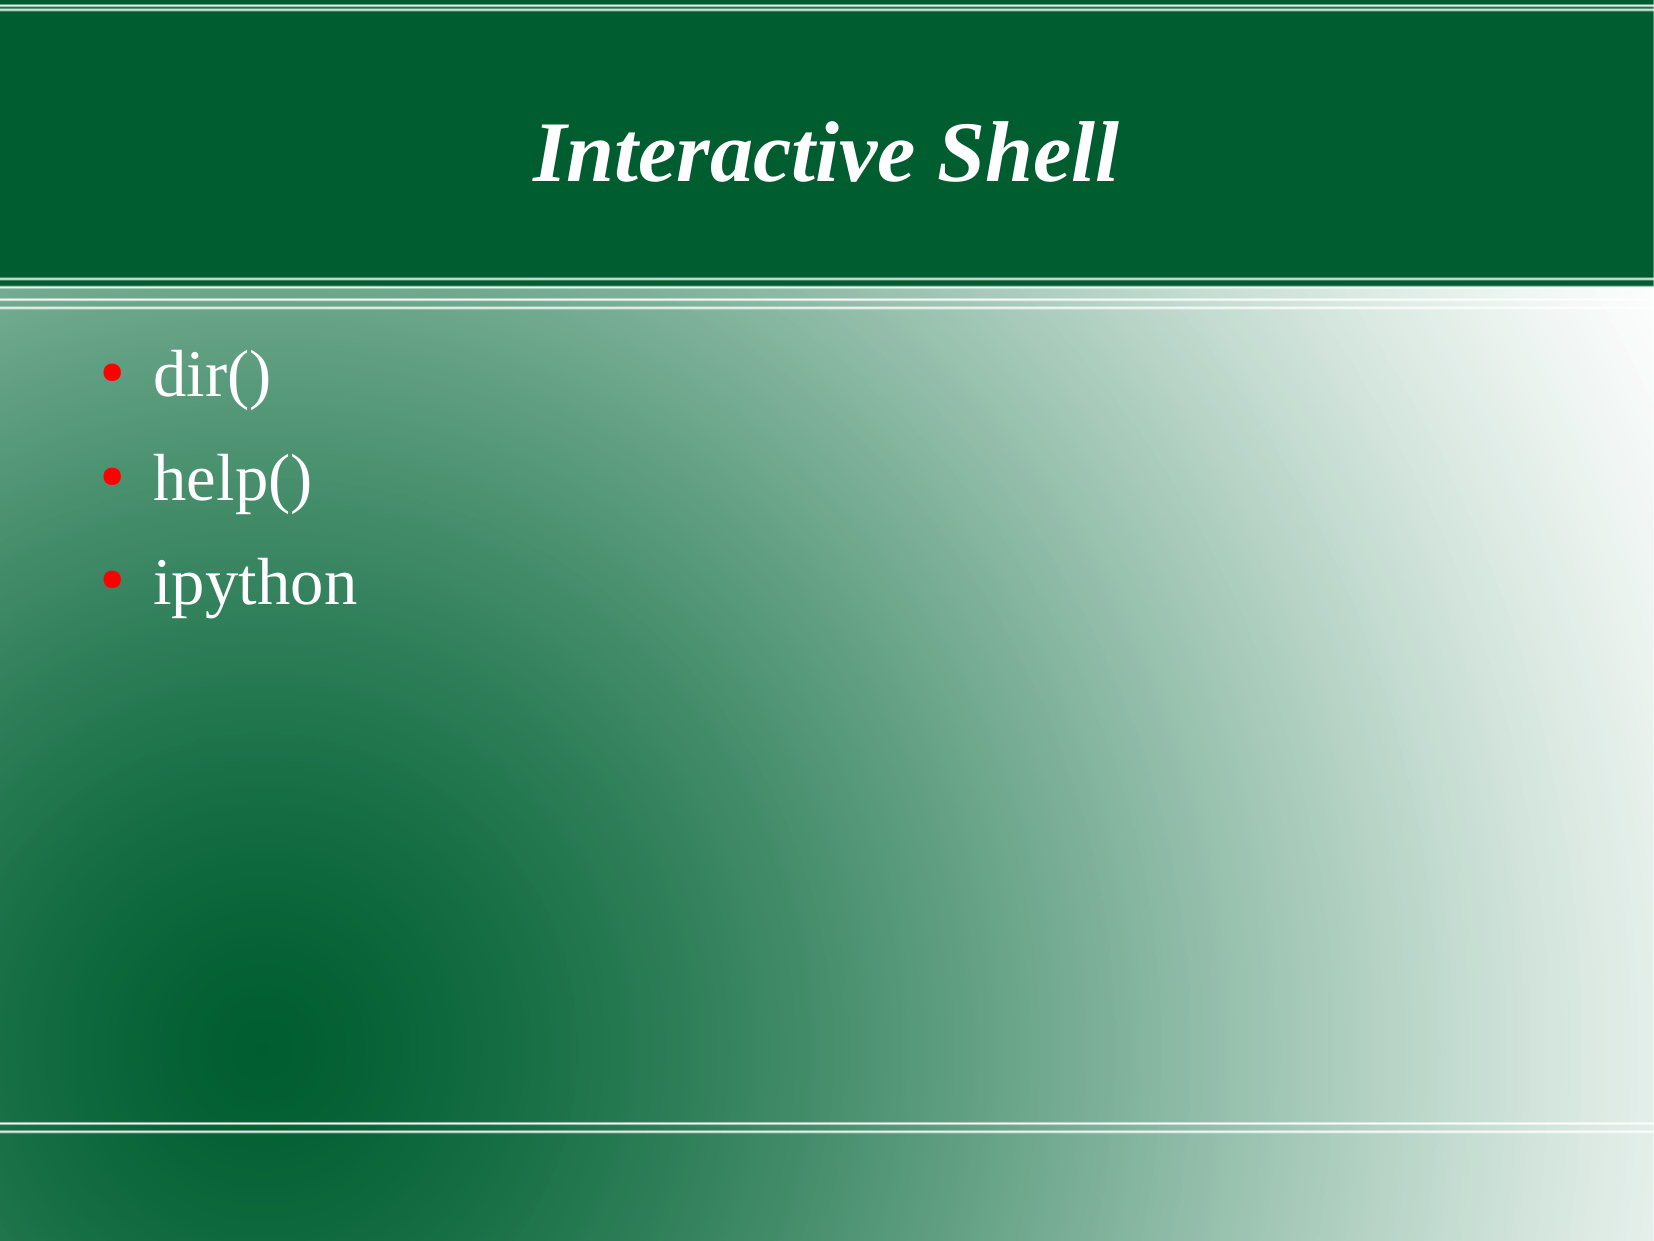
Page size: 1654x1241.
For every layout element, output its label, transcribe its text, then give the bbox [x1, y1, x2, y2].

picture [0, 0, 1654, 1241]
title Interactive Shell [82, 49, 1571, 257]
list dir() help() ipython [82, 337, 1571, 1156]
